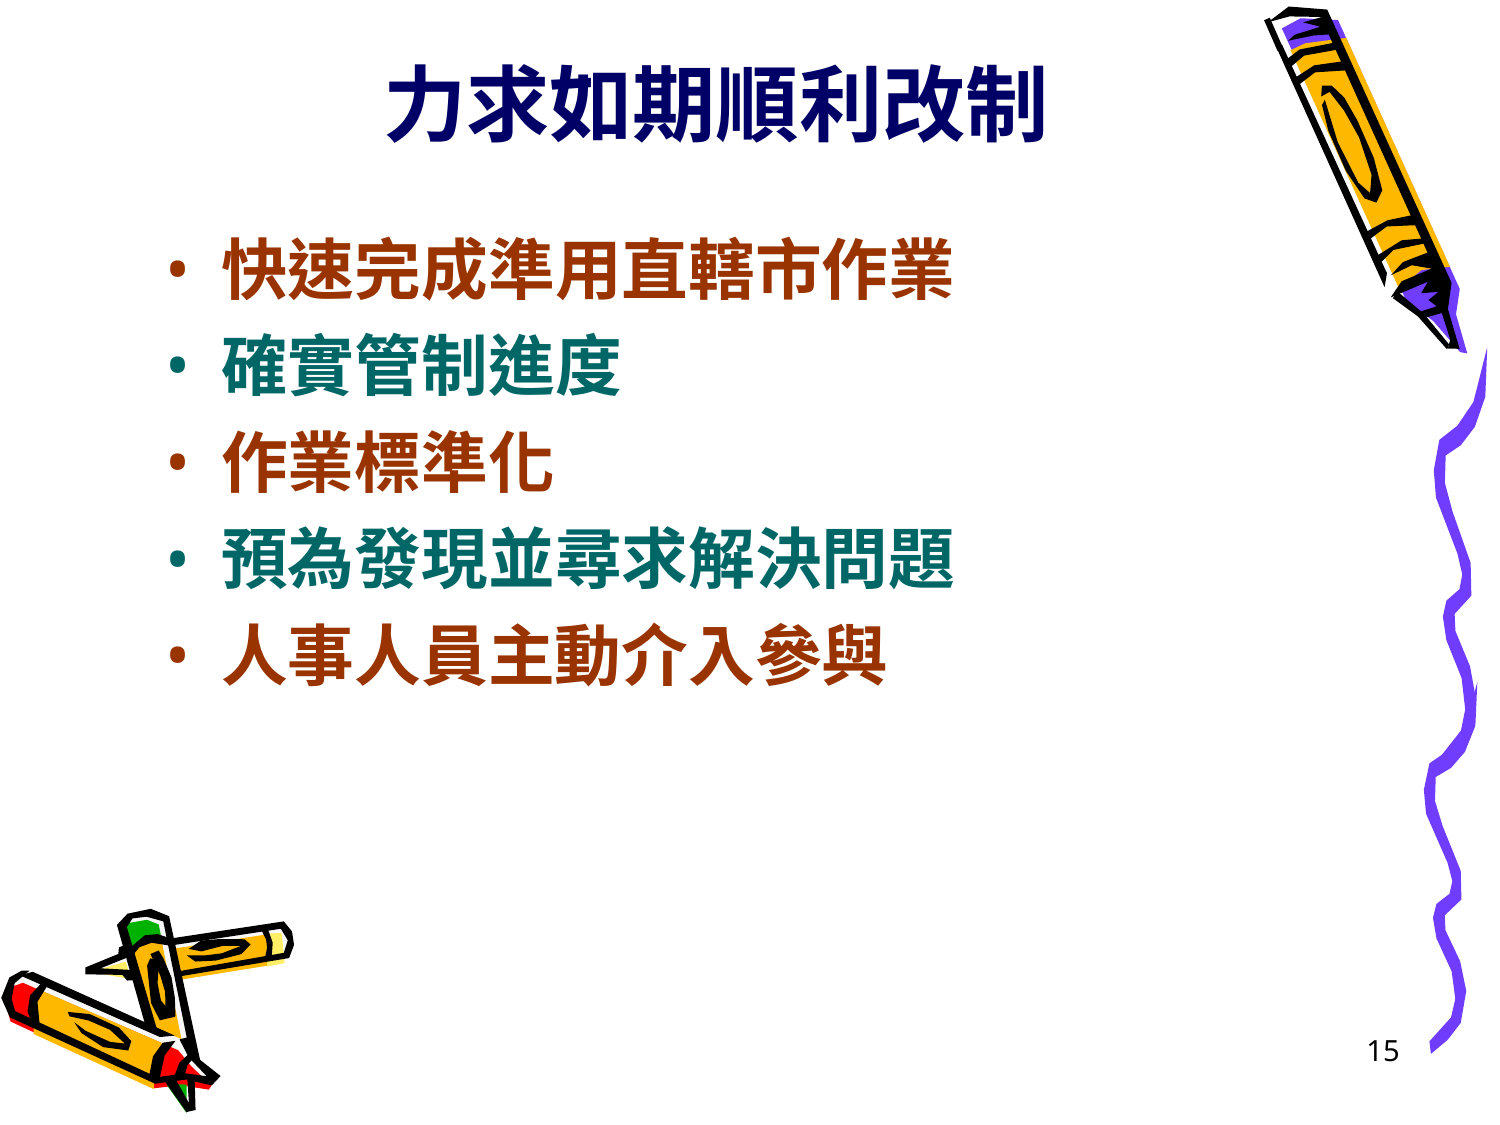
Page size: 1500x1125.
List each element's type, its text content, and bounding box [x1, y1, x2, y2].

text_box <編號> [1102, 1025, 1415, 1101]
title 力求如期順利改制 [41, 0, 1392, 160]
list 快速完成準用直轄市作業 確實管制進度 作業標準化 預為發現並尋求解決問題 人事人員主動介入參與 [150, 220, 1500, 812]
